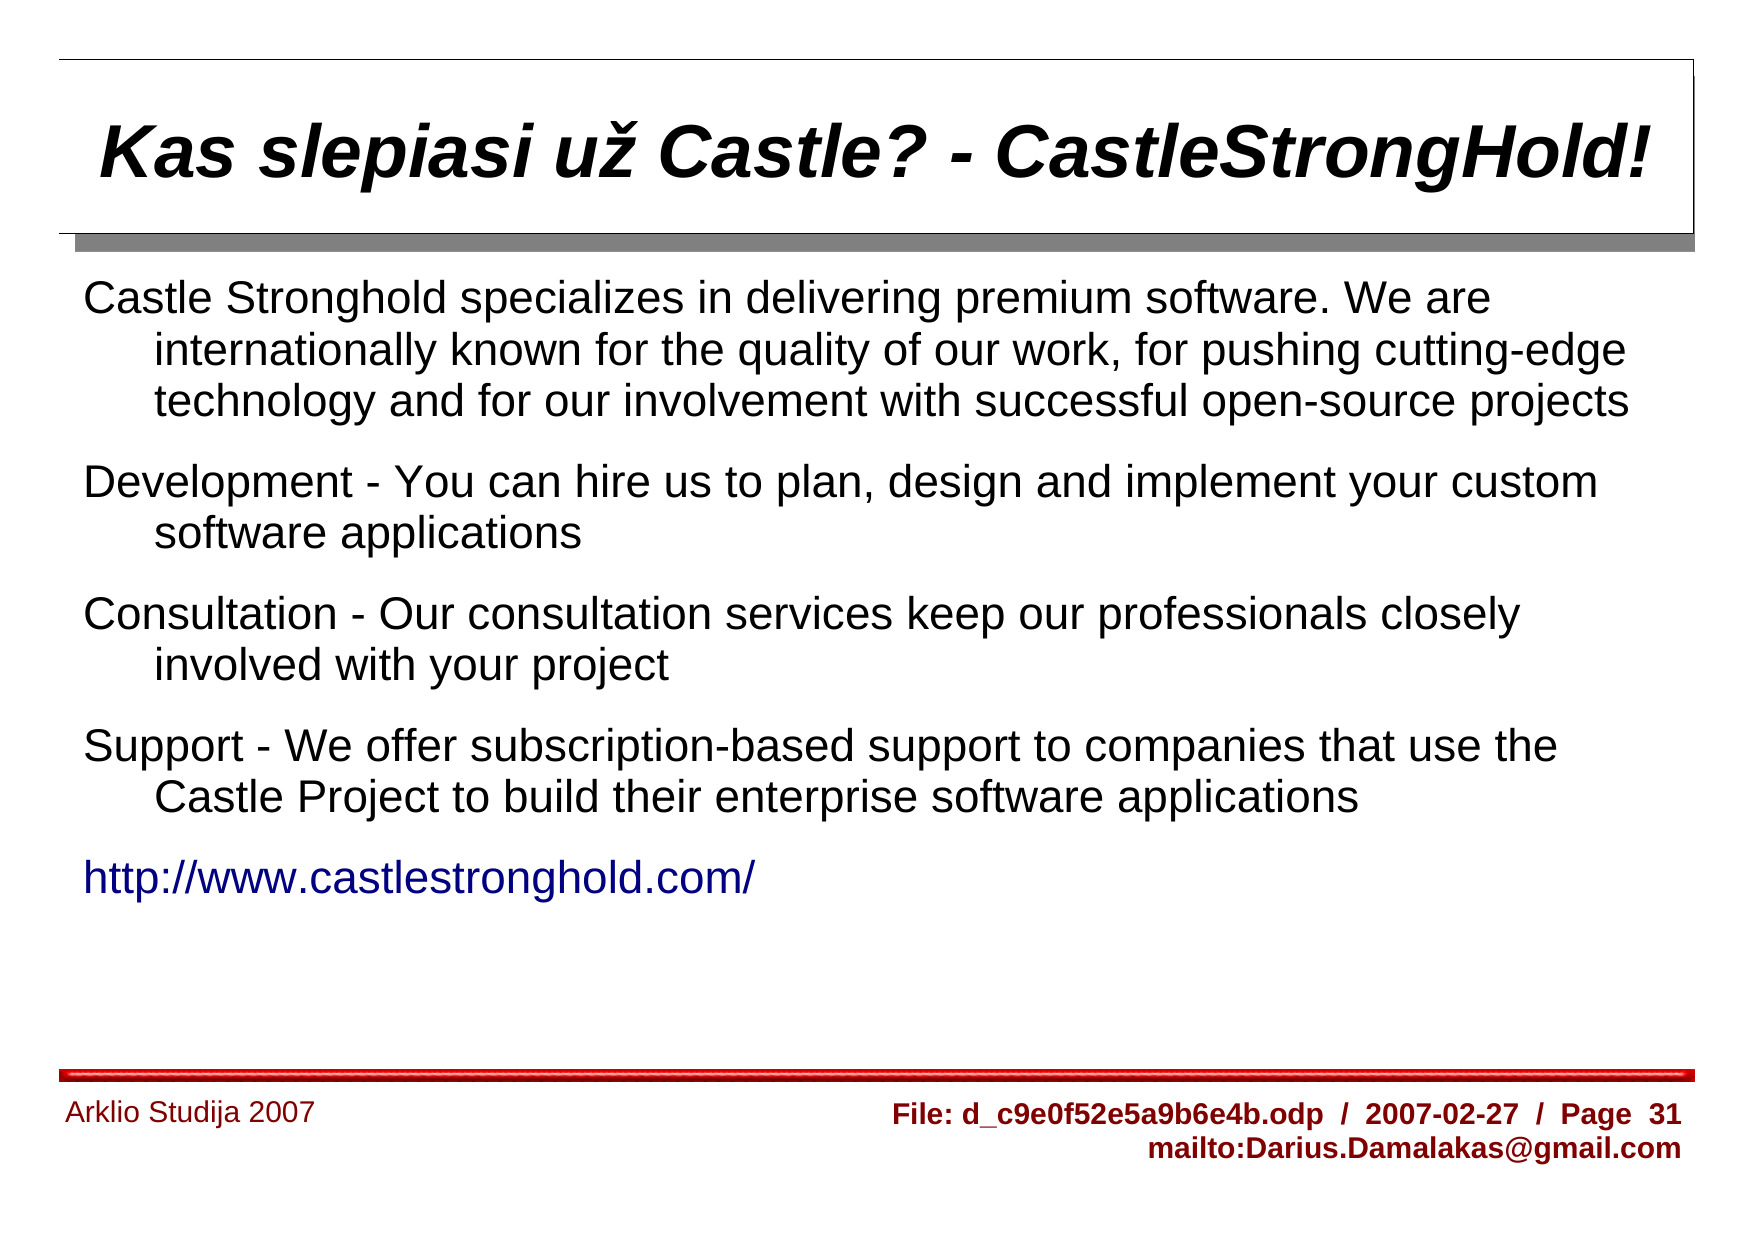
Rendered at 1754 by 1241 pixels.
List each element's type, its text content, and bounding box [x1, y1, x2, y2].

list Castle Stronghold specializes in delivering premium software. We are internationally known for the quality of our work, for pushing cutting-edge technology and for our involvement with successful open-source projects Development - You can hire us to plan, design and implement your custom software applications Consultation - Our consultation services keep our professionals closely involved with your project Support - We offer subscription-based support to companies that use the Castle Project to build their enterprise software applications http://www.castlestronghold.com/ [71, 272, 1695, 1055]
title Kas slepiasi už Castle? - CastleStrongHold! [59, 59, 1695, 244]
picture [59, 1069, 1695, 1082]
